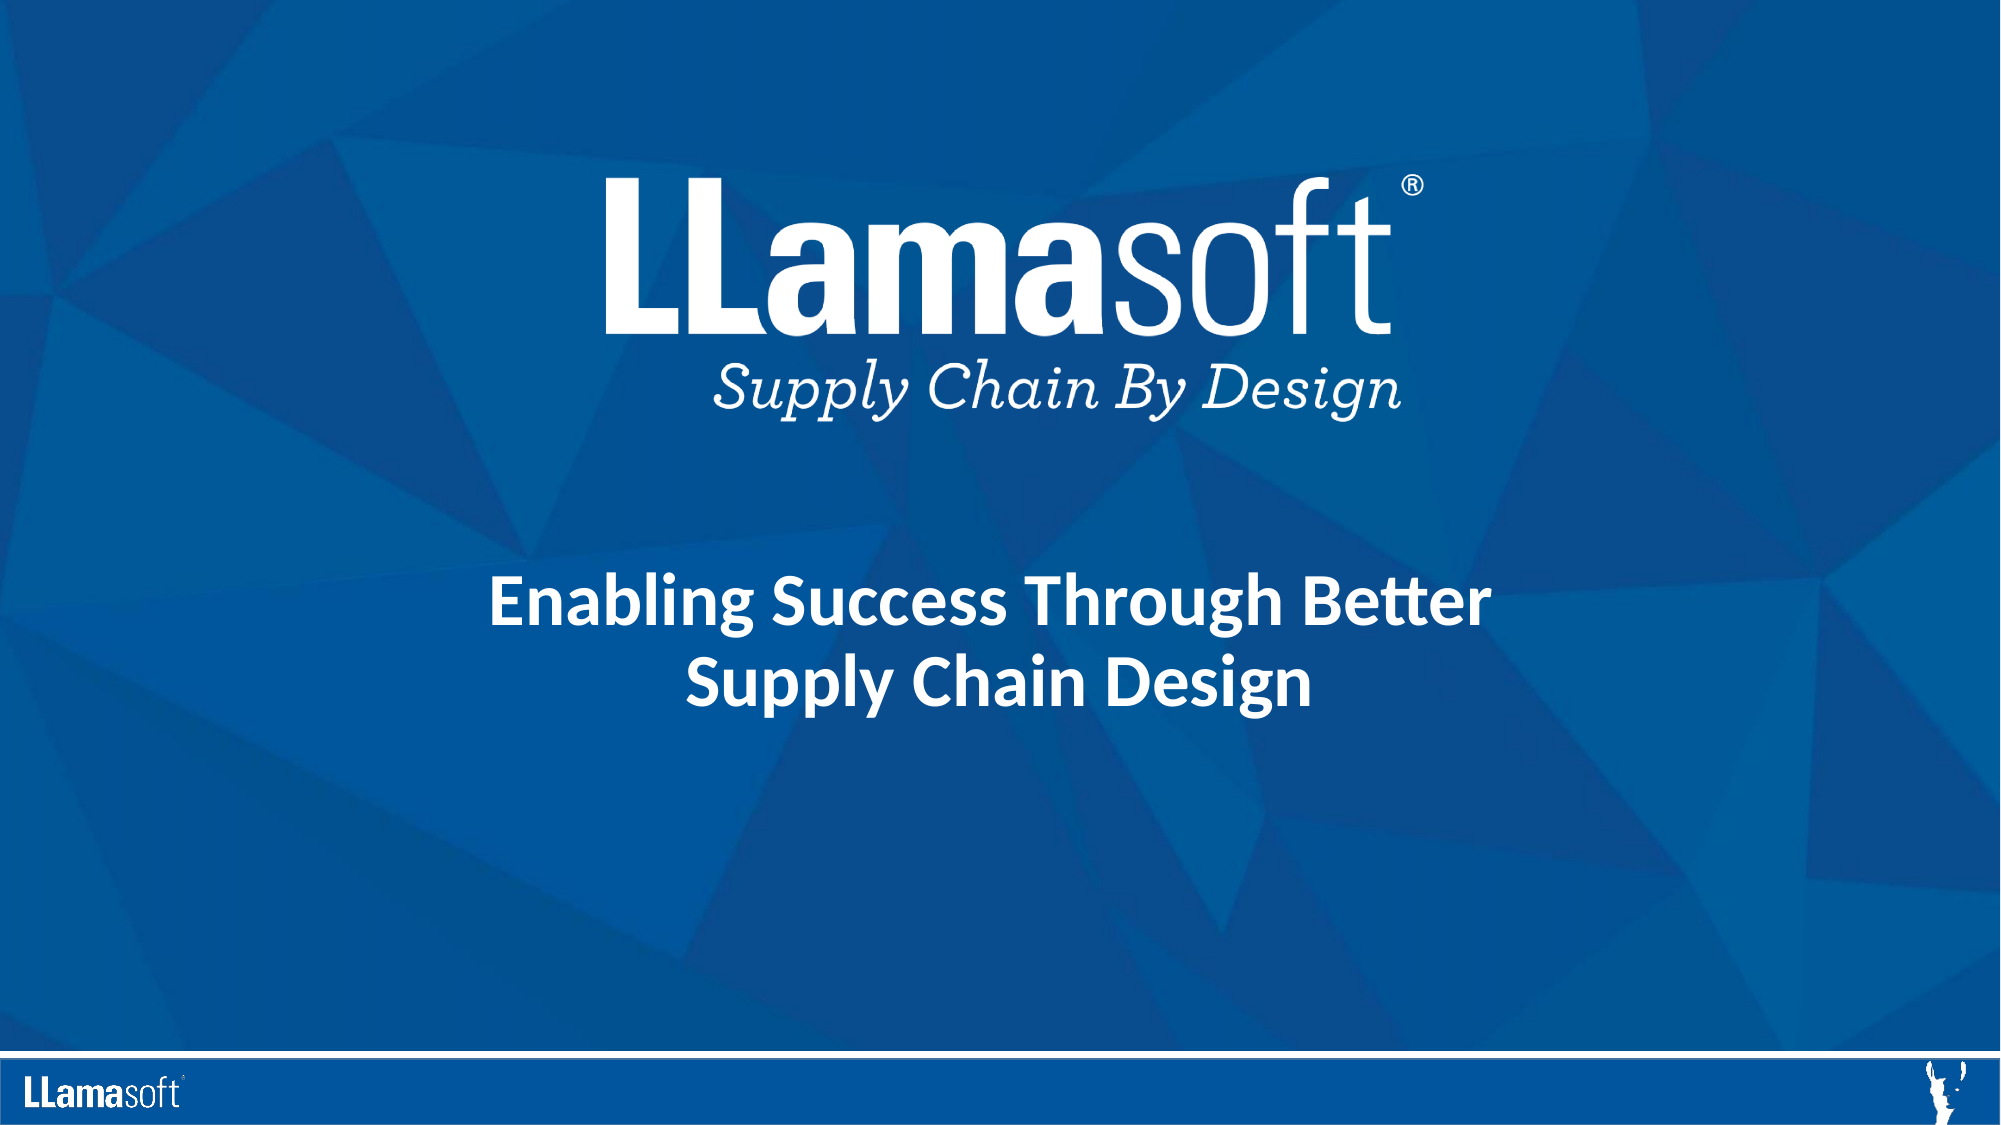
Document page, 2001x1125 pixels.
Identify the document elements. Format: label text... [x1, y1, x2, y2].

picture [815, 687, 829, 699]
picture [733, 687, 746, 699]
picture [25, 1075, 185, 1108]
picture [774, 687, 788, 699]
picture [1315, 584, 1330, 597]
picture [0, 687, 2000, 1051]
picture [1118, 687, 1139, 698]
picture [1248, 704, 1264, 712]
title Enabling Success Through Better Supply Chain Design [0, 597, 2000, 687]
picture [1004, 691, 1016, 700]
picture [1925, 1059, 1968, 1125]
picture [0, 0, 2000, 597]
